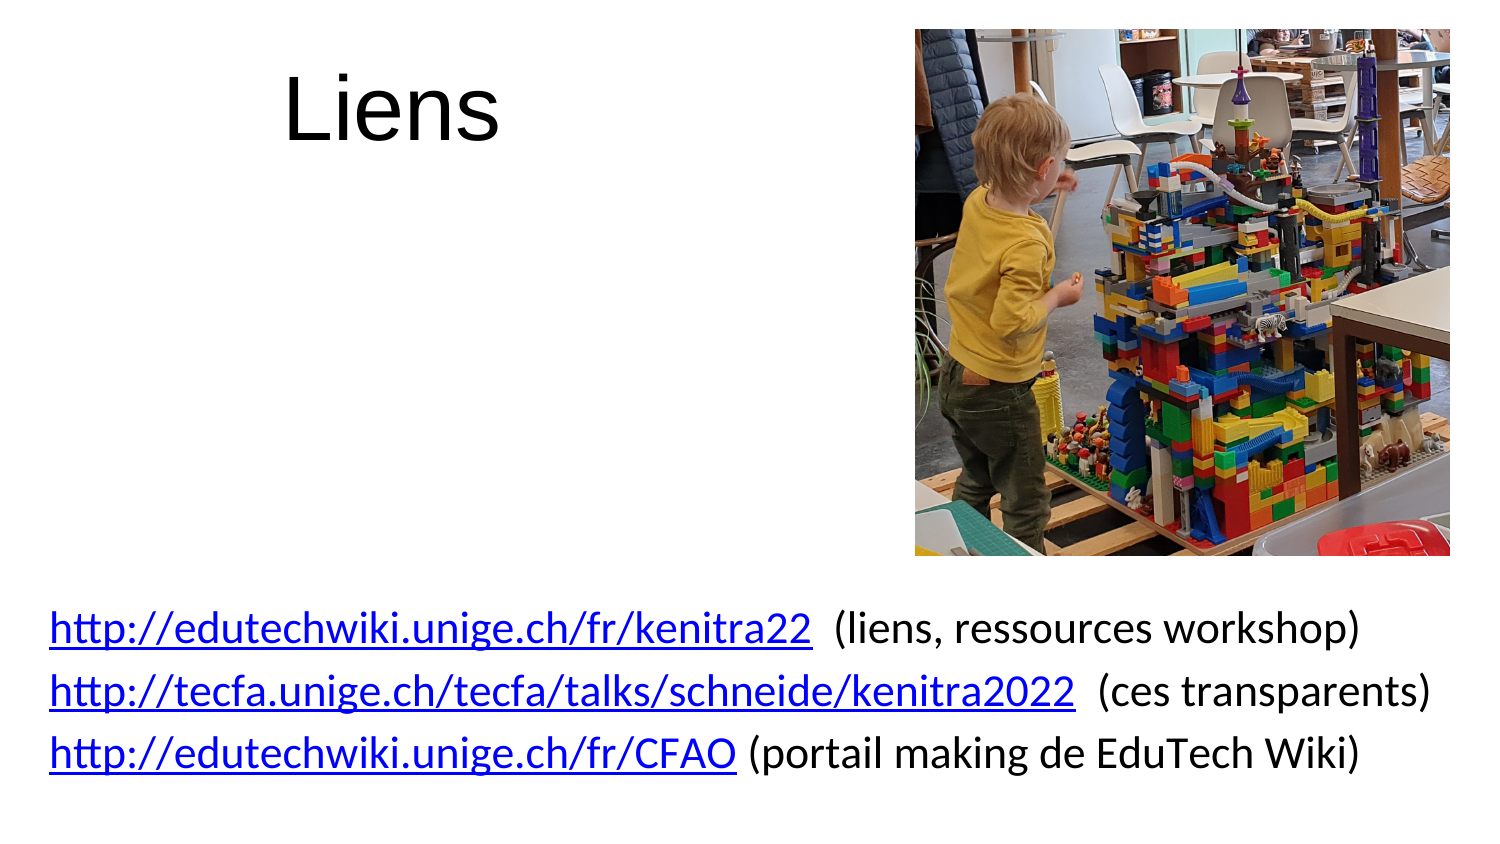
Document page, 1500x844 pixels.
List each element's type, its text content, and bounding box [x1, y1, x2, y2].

picture [915, 29, 1450, 556]
text_box http://edutechwiki.unige.ch/fr/kenitra22 (liens, ressources workshop) http://tecfa.unige.ch/tecfa/talks/schneide/kenitra2022 (ces transparents) http://edutechwiki.unige.ch/fr/CFAO (portail making de EduTech Wiki) [34, 590, 1447, 827]
title Liens [75, 33, 709, 175]
